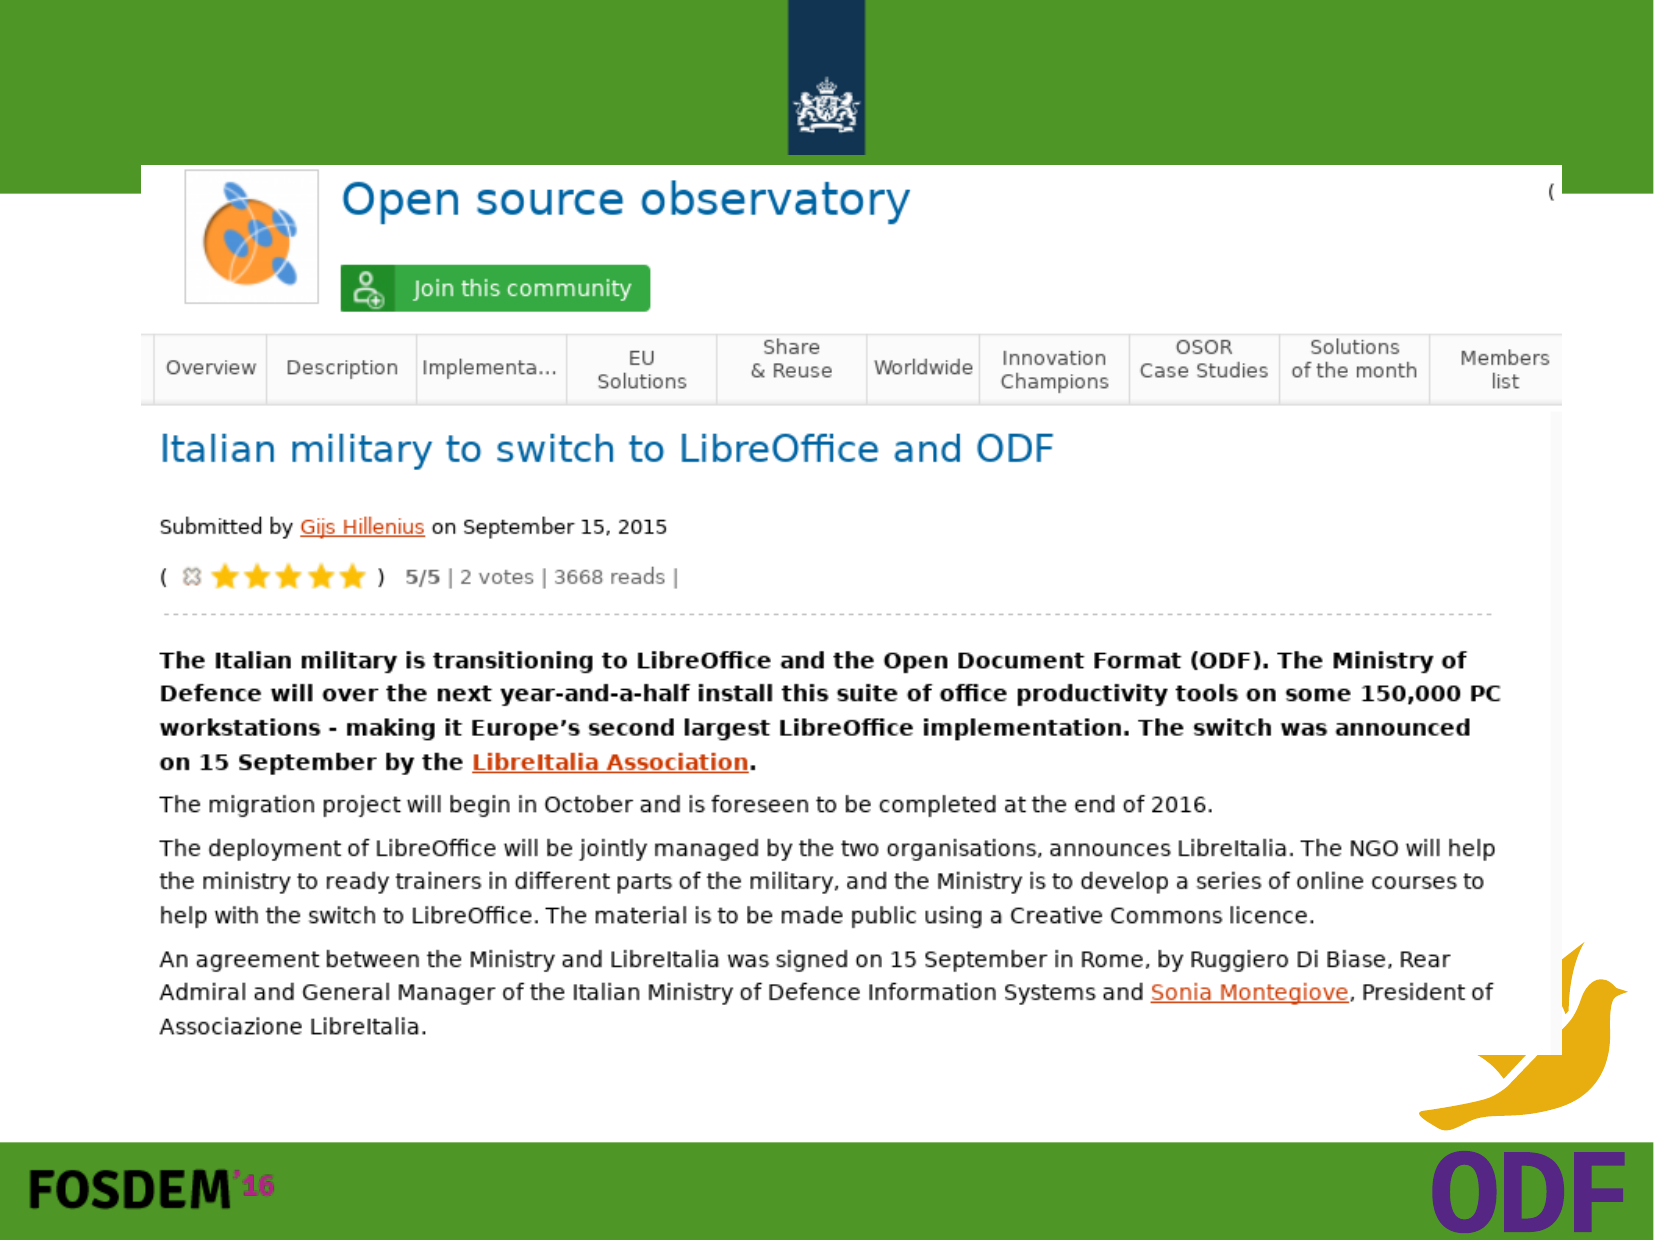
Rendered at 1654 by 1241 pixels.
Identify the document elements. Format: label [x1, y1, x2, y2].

picture [141, 165, 1562, 1055]
picture [22, 1142, 343, 1232]
picture [0, 0, 1654, 155]
